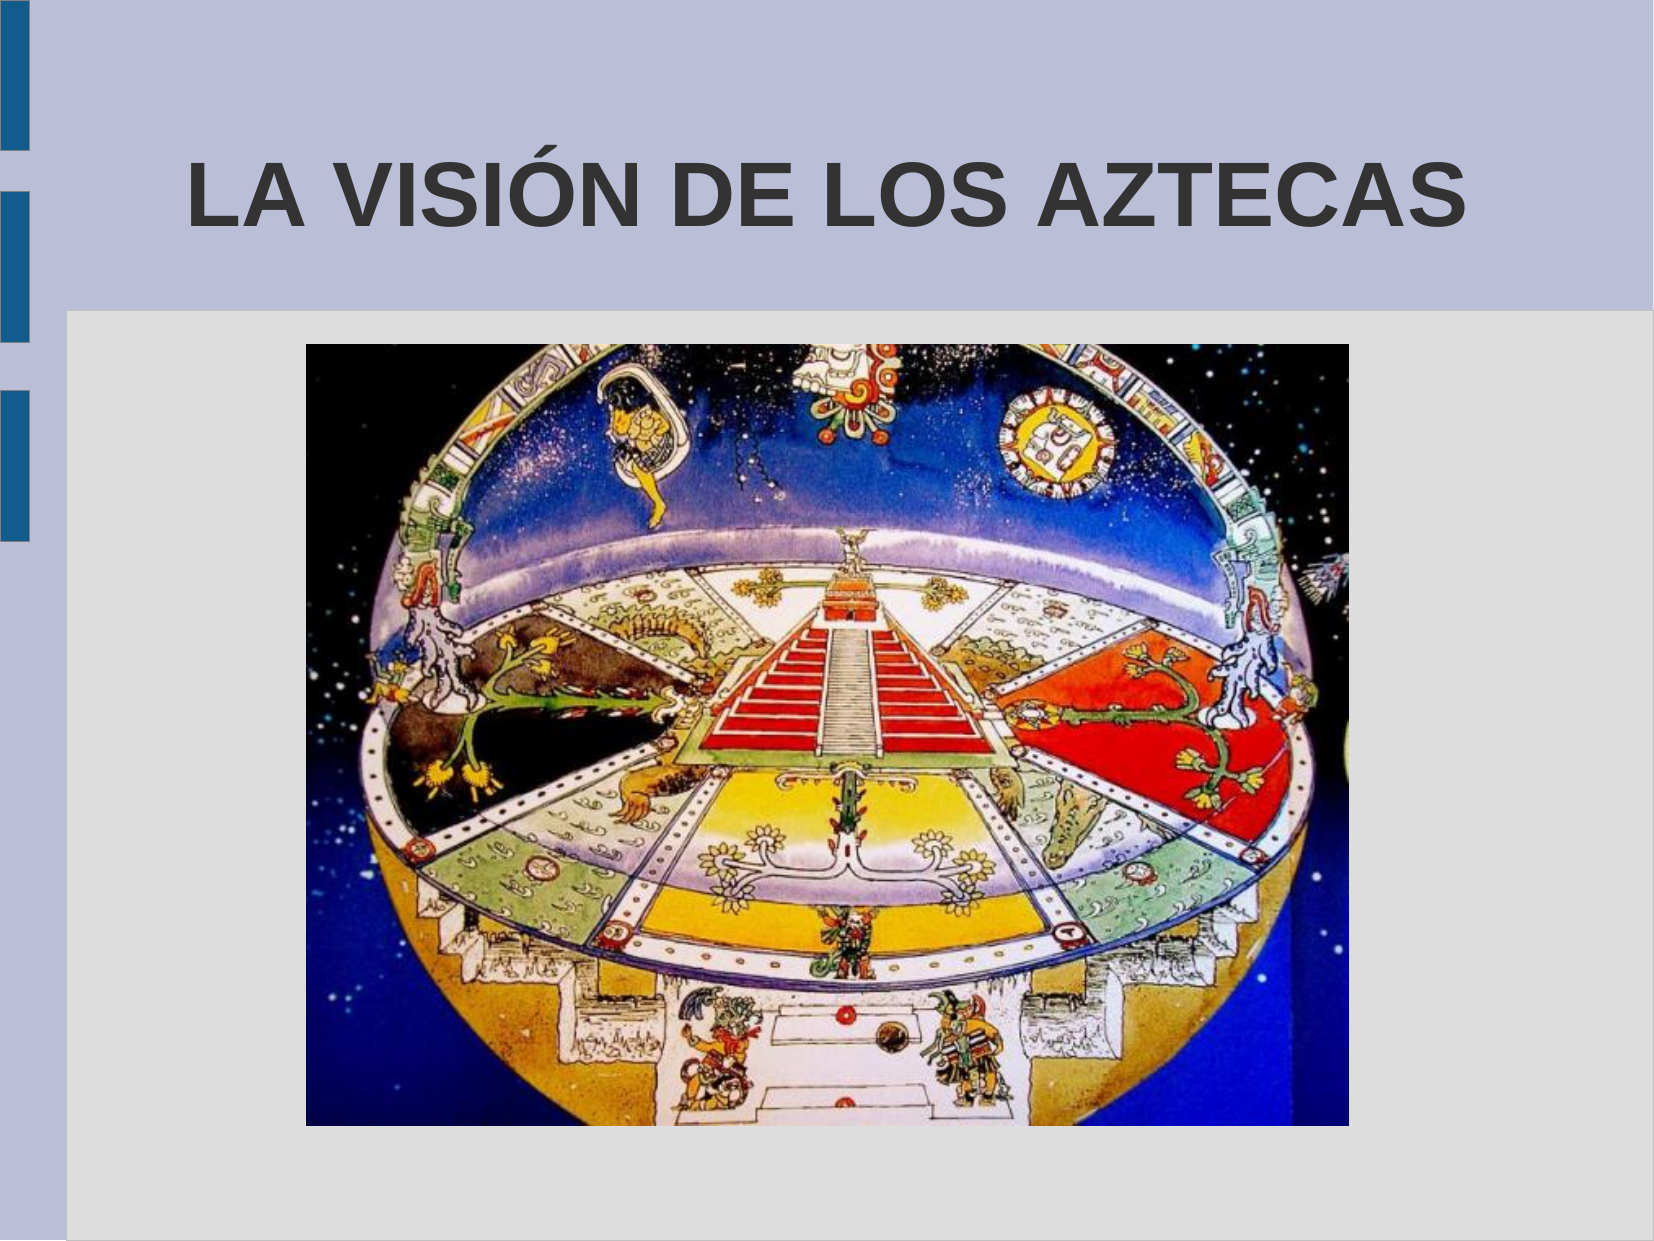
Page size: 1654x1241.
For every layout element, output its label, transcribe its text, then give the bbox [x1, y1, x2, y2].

picture [306, 344, 1349, 1126]
title LA VISIÓN DE LOS AZTECAS [121, 91, 1534, 299]
